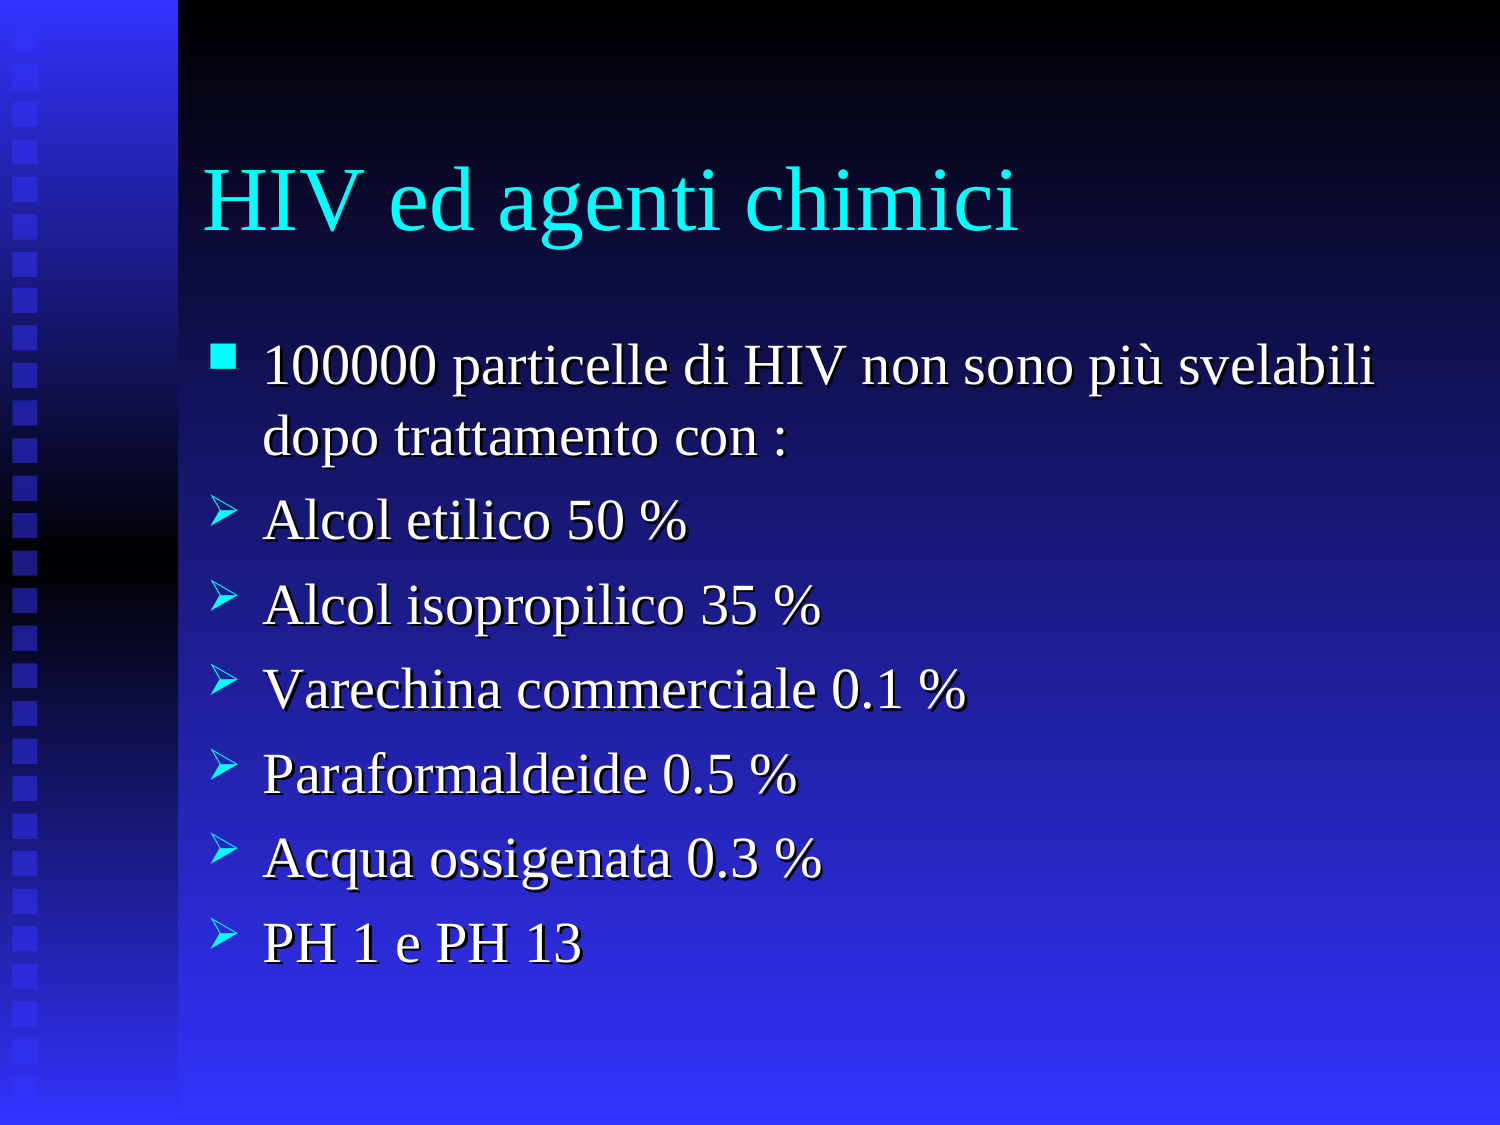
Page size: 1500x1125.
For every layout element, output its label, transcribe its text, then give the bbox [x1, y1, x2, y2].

text_box 100000 particelle di HIV non sono più svelabili dopo trattamento con : Alcol etilico 50 % Alcol isopropilico 35 % Varechina commerciale 0.1 % Paraformaldeide 0.5 % Acqua ossigenata 0.3 % PH 1 e PH 13 [191, 319, 1467, 995]
text_box HIV ed agenti chimici [187, 99, 1463, 288]
